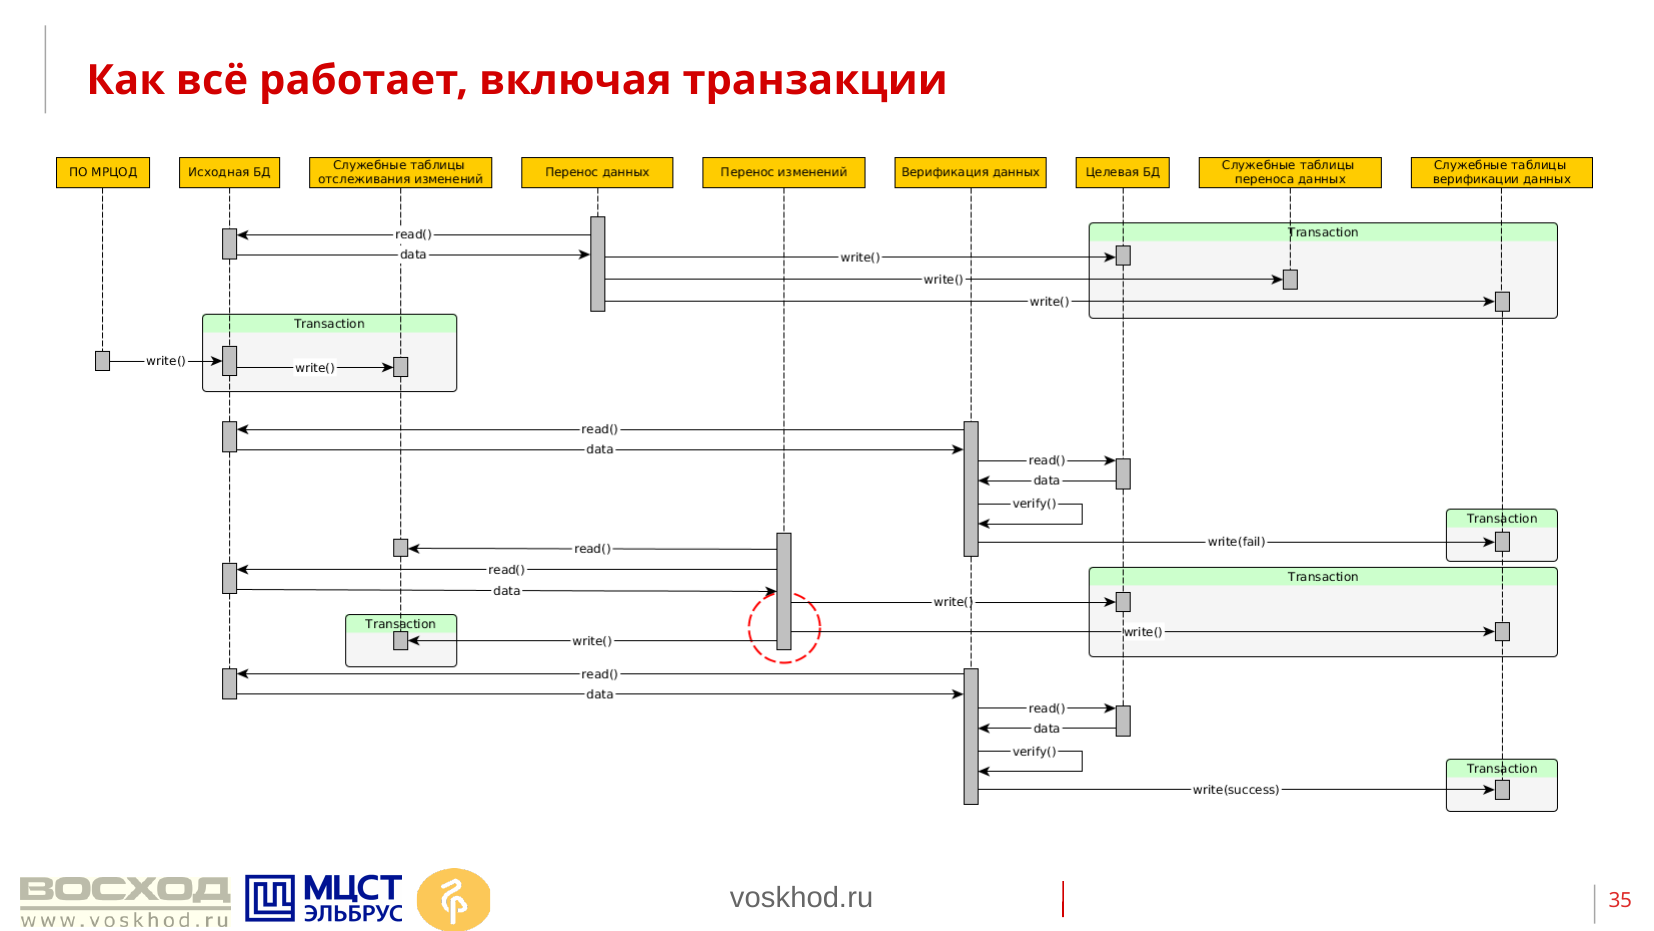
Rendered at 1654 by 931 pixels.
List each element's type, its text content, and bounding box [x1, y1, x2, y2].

picture [41, 141, 1608, 827]
slide_number <number> [1267, 884, 1647, 918]
picture [416, 868, 491, 931]
picture [20, 877, 231, 927]
title Как всё работает, включая транзакции [71, 45, 1619, 133]
picture [242, 874, 402, 922]
